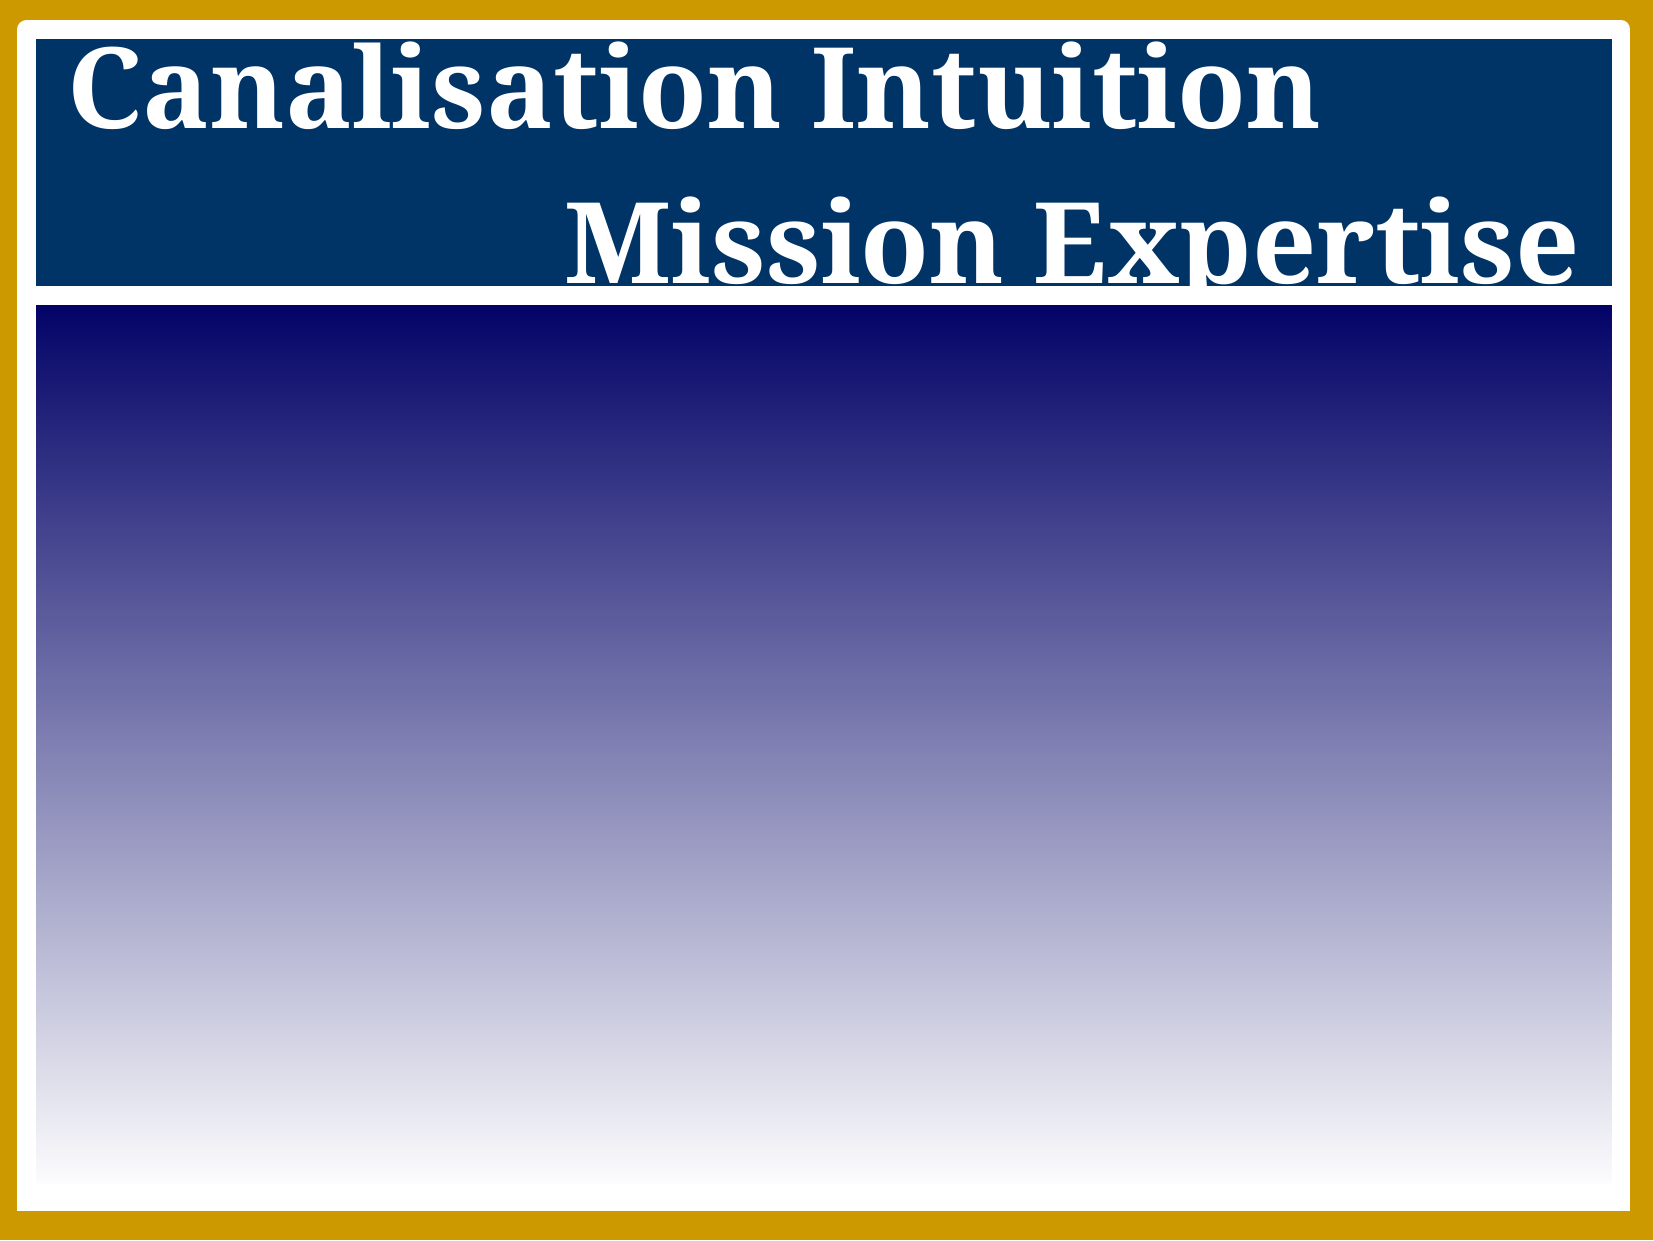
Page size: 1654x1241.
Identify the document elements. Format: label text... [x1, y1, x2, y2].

text_box Canalisation Intuition Mission Expertise [26, 29, 1622, 290]
text_box [17, 290, 1630, 1211]
text_box Canalisation Intuition Mission Expertise [1207, 230, 1229, 276]
